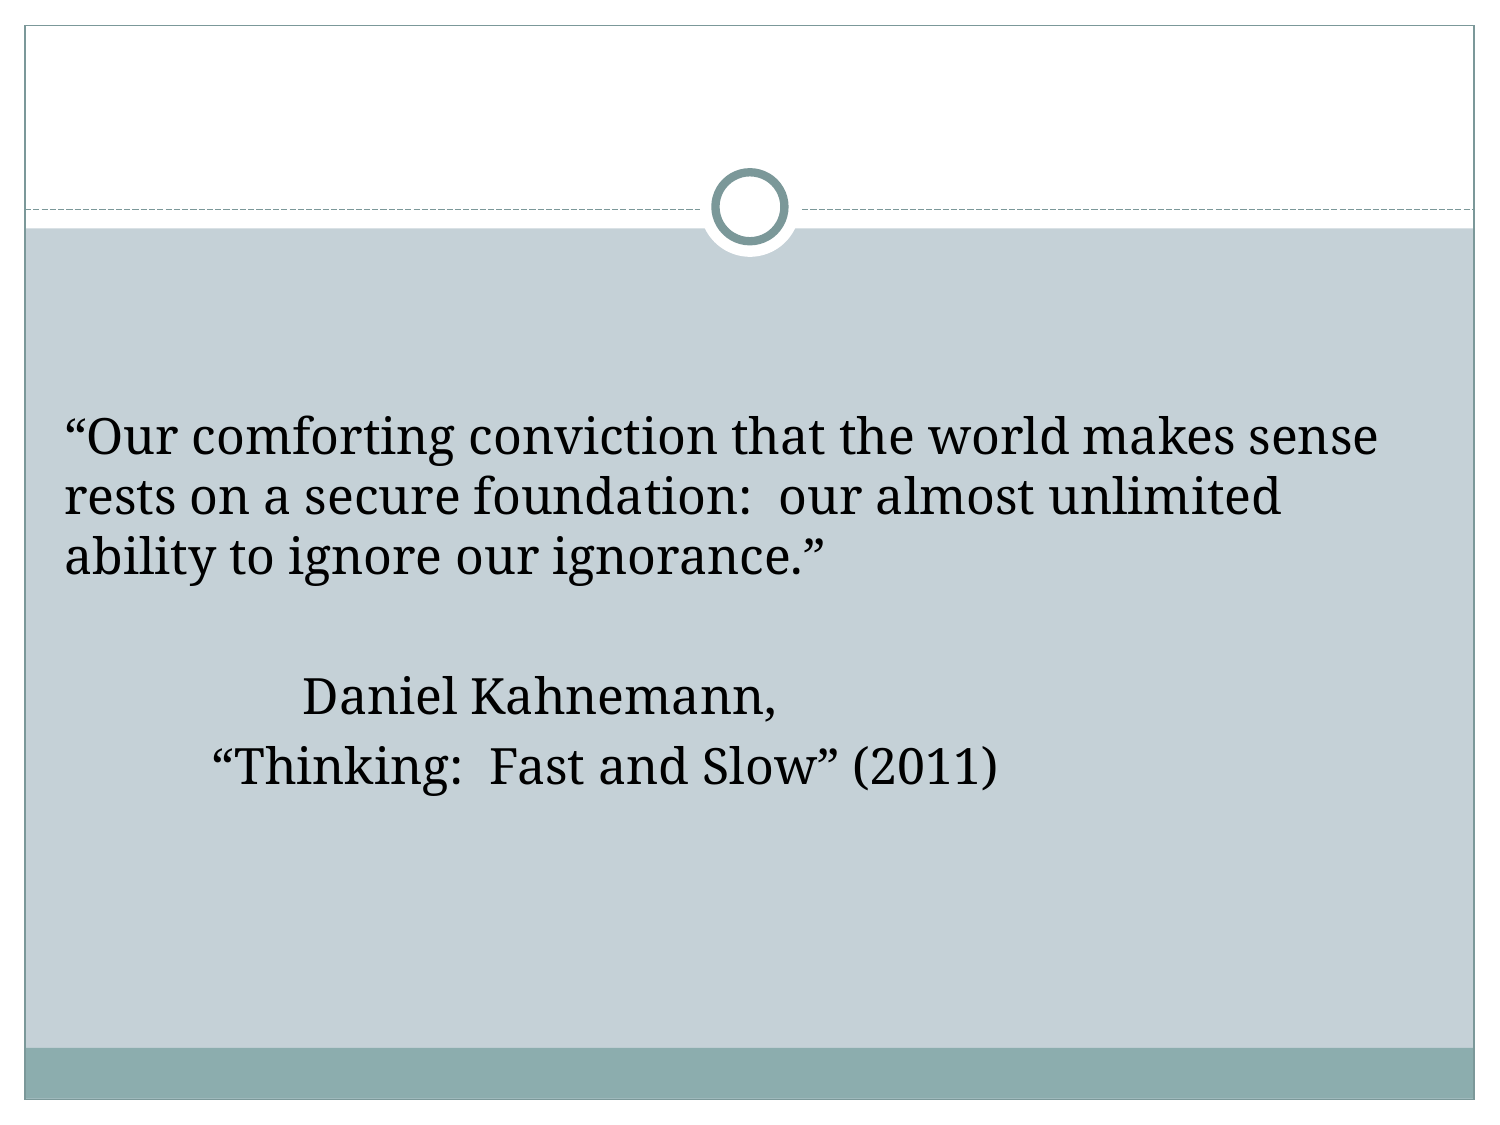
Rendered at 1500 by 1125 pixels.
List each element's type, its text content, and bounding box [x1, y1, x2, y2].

list “Our comforting conviction that the world makes sense rests on a secure foundation: our almost unlimited ability to ignore our ignorance.” Daniel Kahnemann, “Thinking: Fast and Slow” (2011) [49, 250, 1445, 1001]
